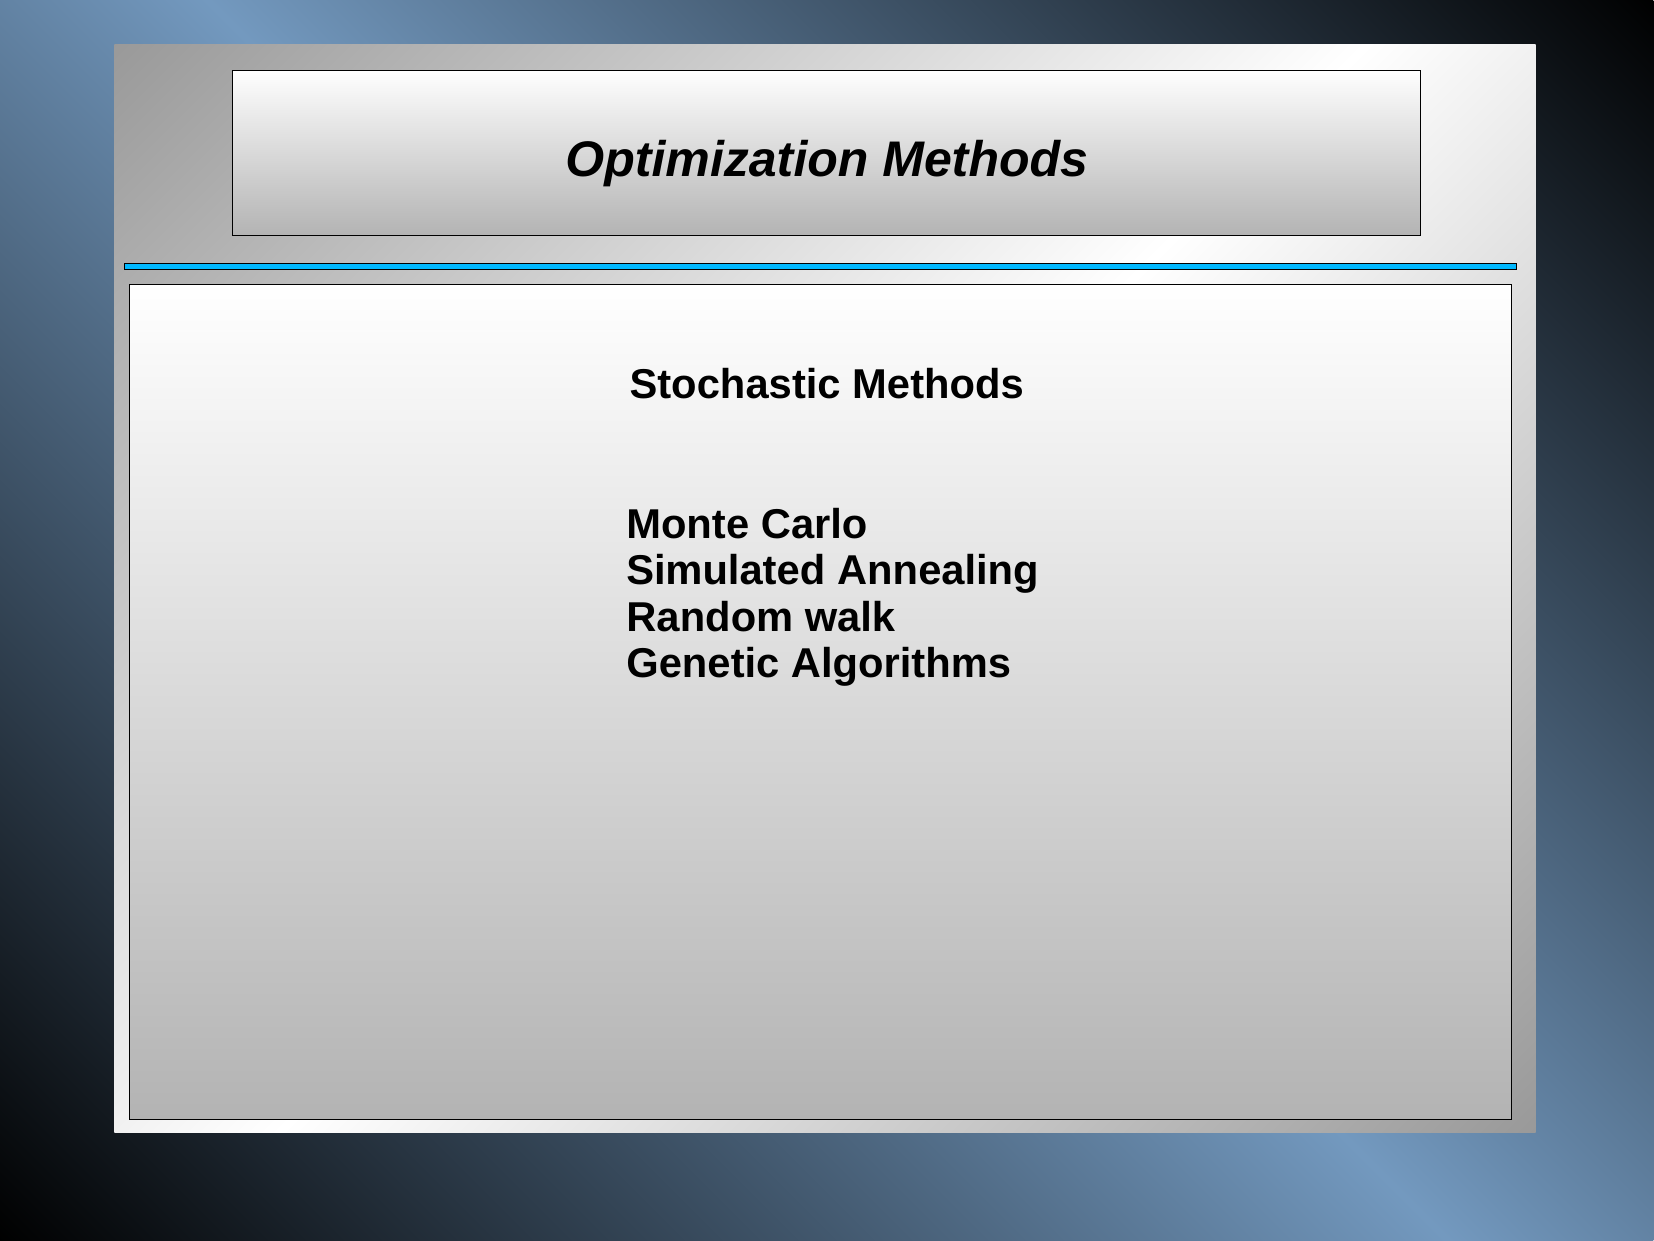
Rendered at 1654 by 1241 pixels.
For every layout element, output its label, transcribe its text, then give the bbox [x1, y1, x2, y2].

text_box Optimization Methods [397, 131, 1256, 194]
text_box [232, 70, 1421, 236]
text_box [124, 263, 1517, 270]
text_box [129, 284, 1512, 1120]
text_box Stochastic Methods Monte Carlo Simulated Annealing Random walk Genetic Algorithms [555, 361, 1099, 687]
